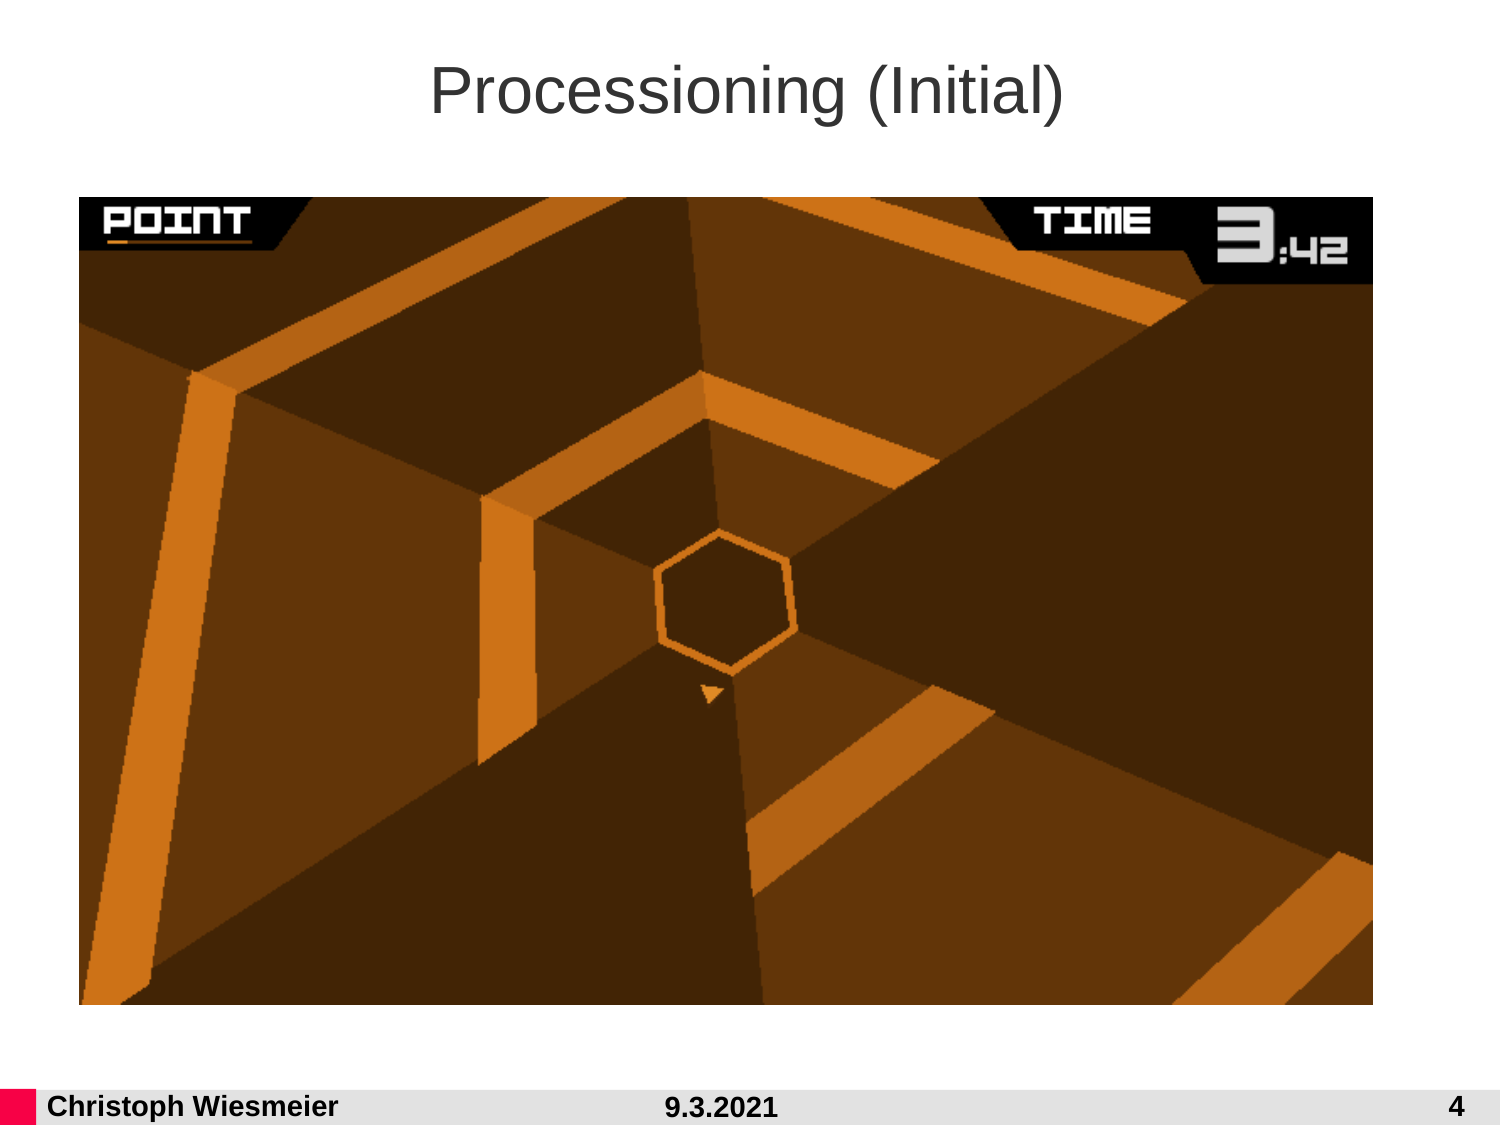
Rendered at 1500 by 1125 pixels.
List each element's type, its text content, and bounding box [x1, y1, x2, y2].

title Processioning (Initial) [79, 25, 1417, 149]
picture [79, 197, 1373, 1006]
